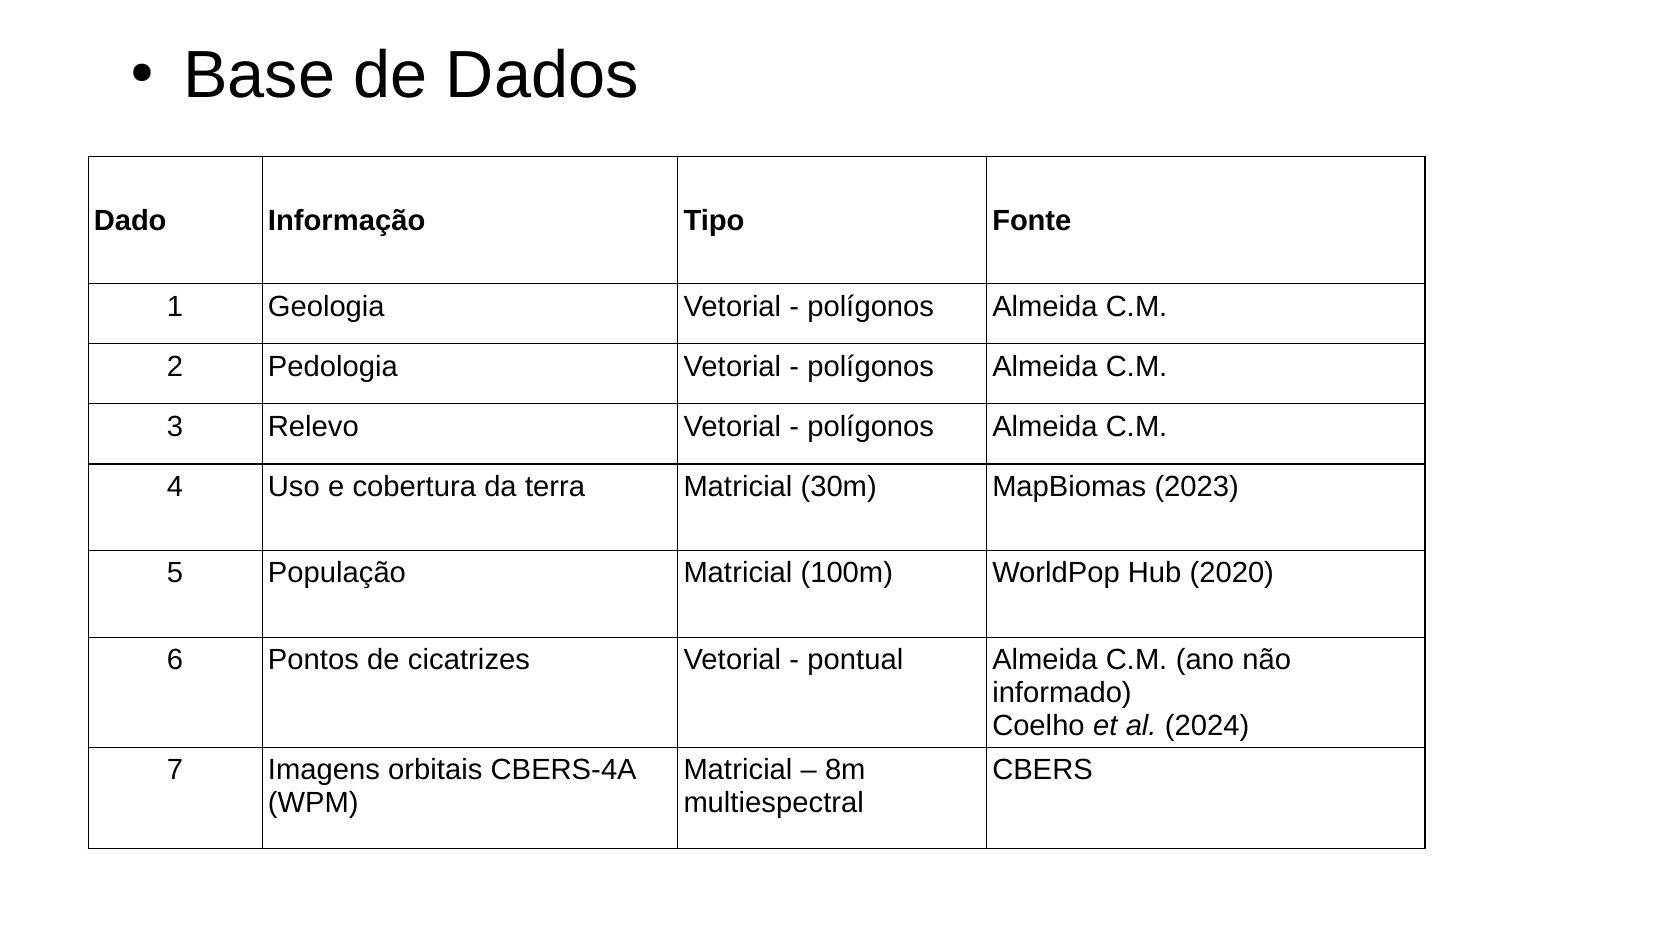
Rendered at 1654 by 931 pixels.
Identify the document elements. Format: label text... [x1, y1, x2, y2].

table_header Fonte [987, 157, 1424, 283]
table_header Dado [89, 157, 262, 283]
table_cell Almeida C.M. [987, 344, 1424, 403]
table_cell Almeida C.M. (ano não informado) Coelho et al. (2024) [987, 638, 1424, 747]
table_cell WorldPop Hub (2020) [987, 551, 1424, 637]
table_cell 4 [89, 465, 262, 550]
table_cell 3 [89, 404, 262, 463]
table_cell Matricial – 8m multiespectral [678, 748, 986, 848]
table_cell 1 [89, 284, 262, 343]
table_cell Vetorial - polígonos [678, 344, 986, 403]
table_cell Uso e cobertura da terra [263, 465, 677, 550]
table_cell 2 [89, 344, 262, 403]
table_cell Matricial (30m) [678, 465, 986, 550]
table_cell 6 [89, 638, 262, 747]
table_header Tipo [678, 157, 986, 283]
table_cell 7 [89, 748, 262, 848]
table_cell Imagens orbitais CBERS-4A (WPM) [263, 748, 677, 848]
table_header Informação [263, 157, 677, 283]
table_cell Pontos de cicatrizes [263, 638, 677, 747]
table_cell CBERS [987, 748, 1424, 848]
table_cell Almeida C.M. [987, 404, 1424, 463]
table_cell Vetorial - polígonos [678, 404, 986, 463]
table_cell Relevo [263, 404, 677, 463]
table_cell Pedologia [263, 344, 677, 403]
table_cell Vetorial - polígonos [678, 284, 986, 343]
table_cell Matricial (100m) [678, 551, 986, 637]
table_cell População [263, 551, 677, 637]
table_cell Almeida C.M. [987, 284, 1424, 343]
list Base de Dados [112, 37, 1601, 577]
table_cell MapBiomas (2023) [987, 465, 1424, 550]
table_cell Vetorial - pontual [678, 638, 986, 747]
table_cell 5 [89, 551, 262, 637]
table_cell Geologia [263, 284, 677, 343]
